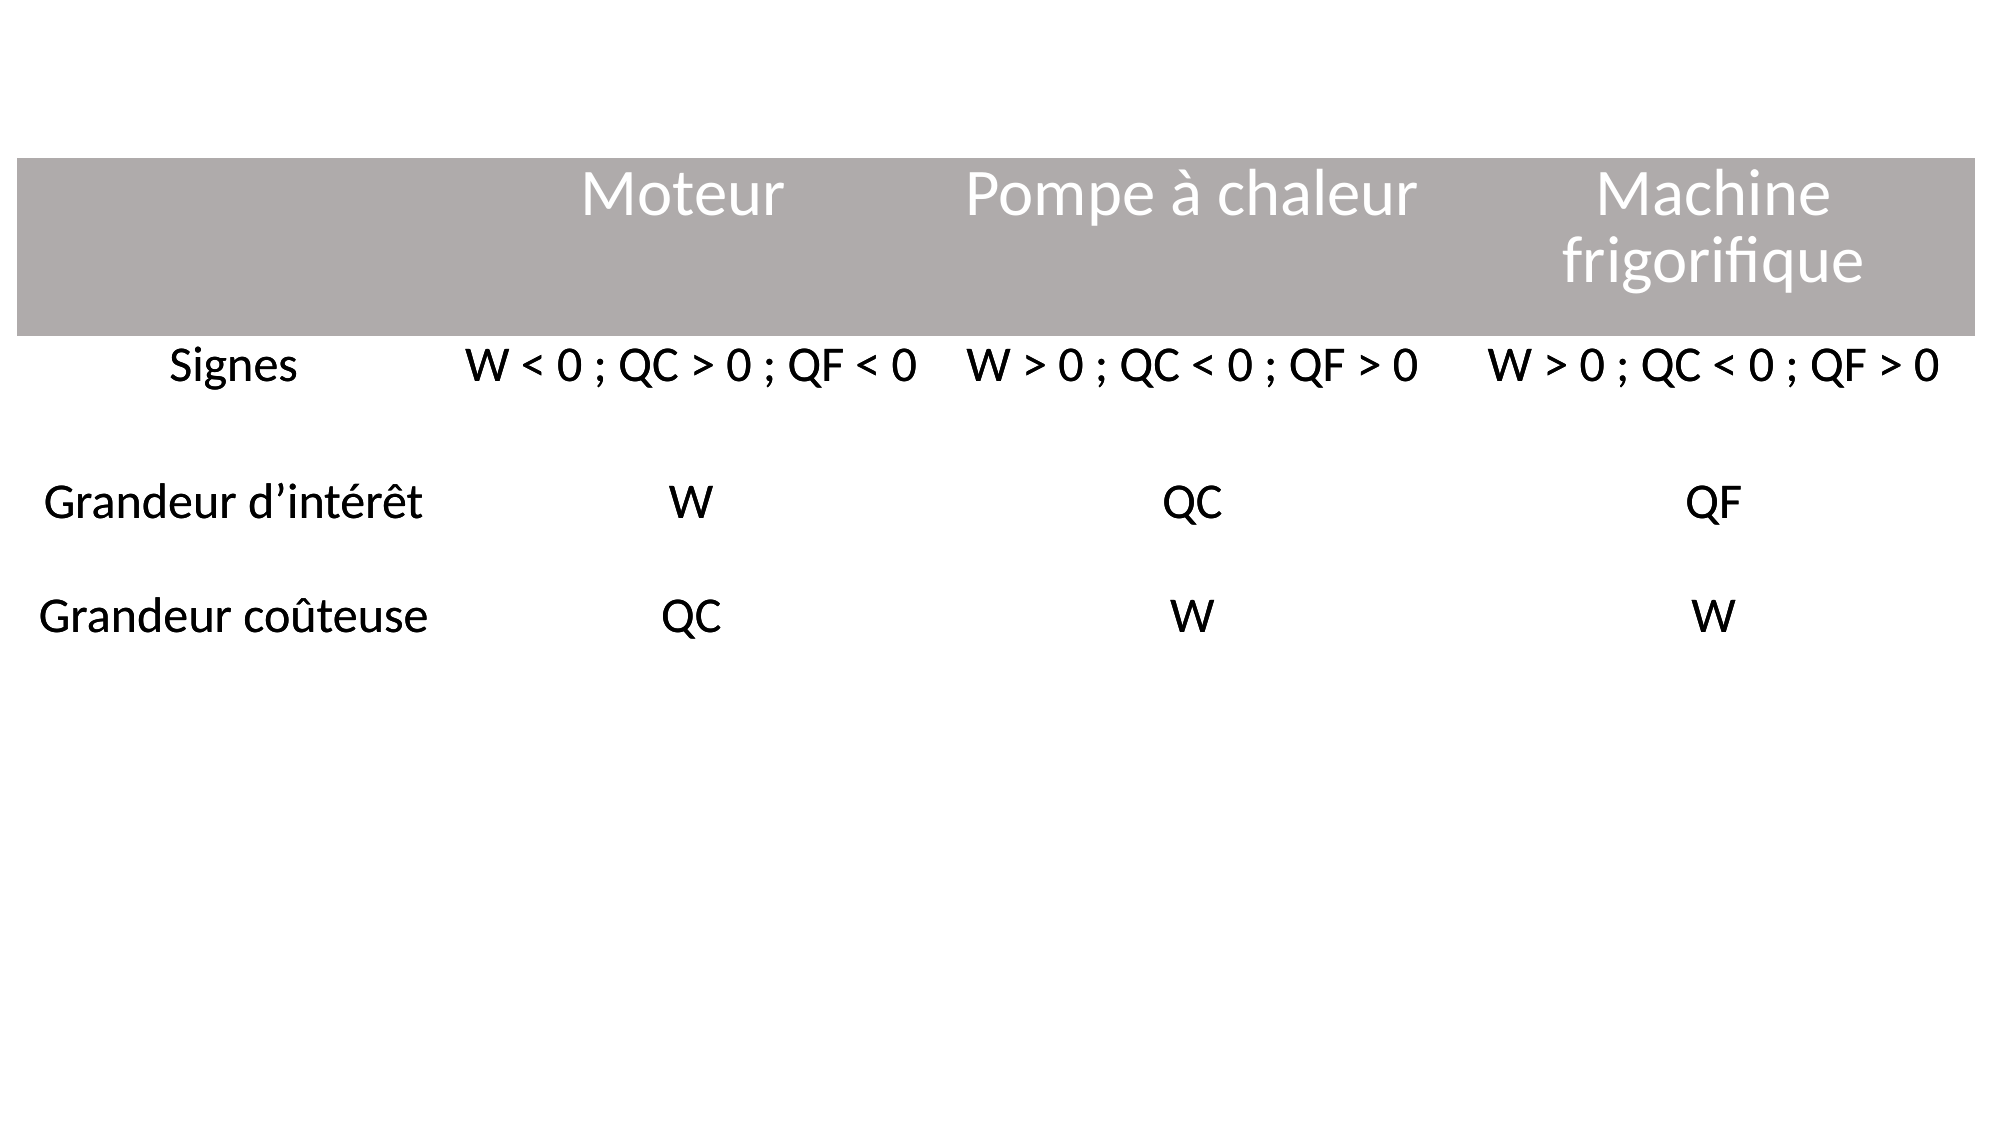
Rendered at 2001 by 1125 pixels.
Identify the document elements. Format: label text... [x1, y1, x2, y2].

table_header Pompe à chaleur [932, 158, 1452, 336]
table_cell Grandeur coûteuse [17, 587, 450, 694]
table_cell W > 0 ; QC < 0 ; QF > 0 [932, 336, 1452, 473]
table_cell Grandeur d’intérêt [17, 473, 450, 587]
table_header Machine frigorifique [1452, 158, 1975, 336]
table_cell W [1452, 587, 1975, 694]
table_cell QC [932, 473, 1452, 587]
table_header Moteur [450, 158, 932, 336]
table_cell QF [1452, 473, 1975, 587]
table_cell QC [450, 587, 932, 694]
table_cell W [450, 473, 932, 587]
table_cell W > 0 ; QC < 0 ; QF > 0 [1452, 336, 1975, 473]
table_cell W [932, 587, 1452, 694]
table_cell Signes [17, 336, 450, 473]
table_header [17, 158, 450, 336]
table_cell W < 0 ; QC > 0 ; QF < 0 [450, 336, 932, 473]
